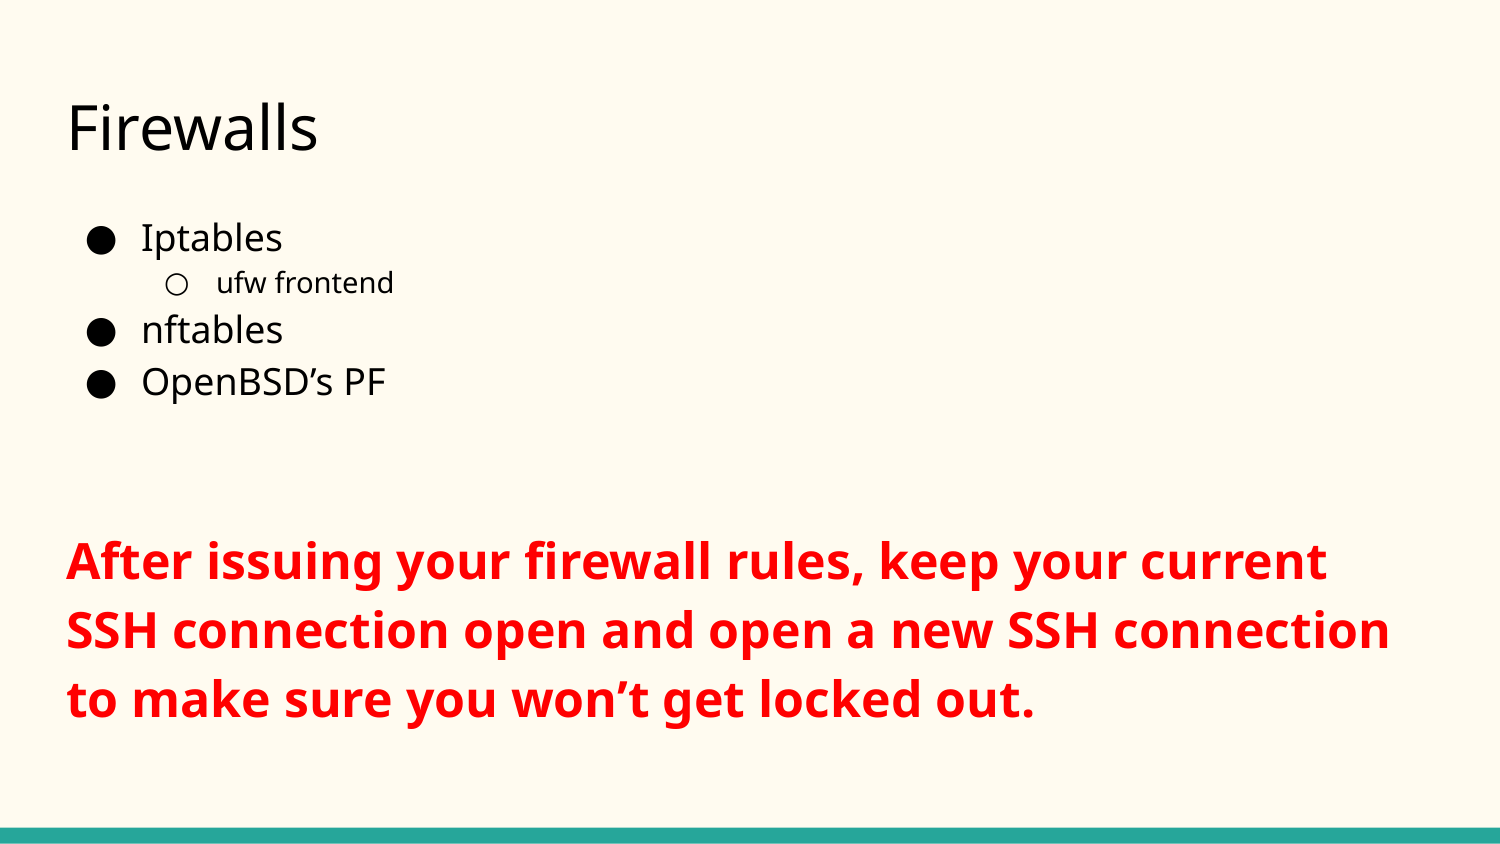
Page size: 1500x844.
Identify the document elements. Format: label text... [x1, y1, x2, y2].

title Firewalls [51, 72, 1449, 174]
list Iptables ufw frontend nftables OpenBSD’s PF After issuing your firewall rules, keep your current SSH connection open and open a new SSH connection to make sure you won’t get locked out. [51, 192, 1449, 750]
